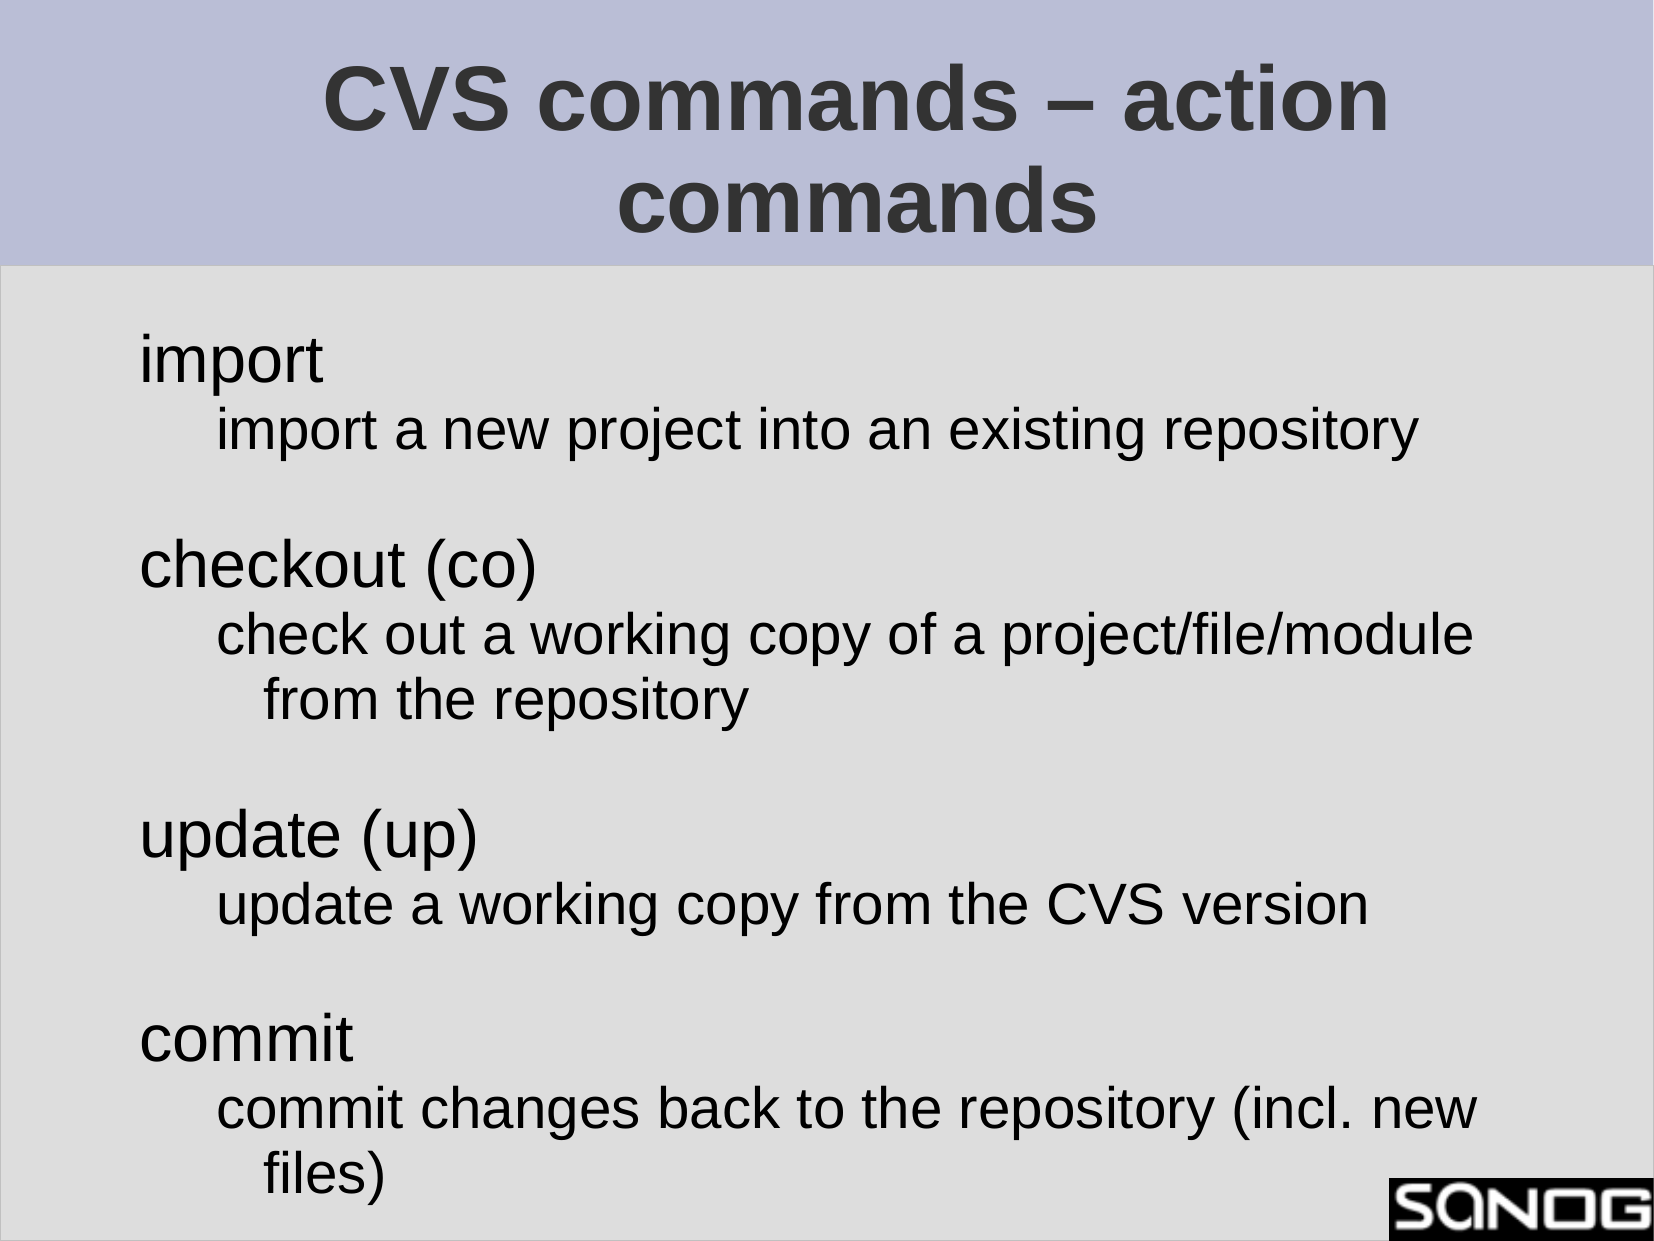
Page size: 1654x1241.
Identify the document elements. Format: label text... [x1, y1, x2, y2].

title CVS commands – action commands [121, 46, 1595, 254]
list import import a new project into an existing repository checkout (co) check out a working copy of a project/file/module from the repository update (up) update a working copy from the CVS version commit commit changes back to the repository (incl. new files) [121, 322, 1561, 1207]
picture [1389, 1178, 1654, 1241]
